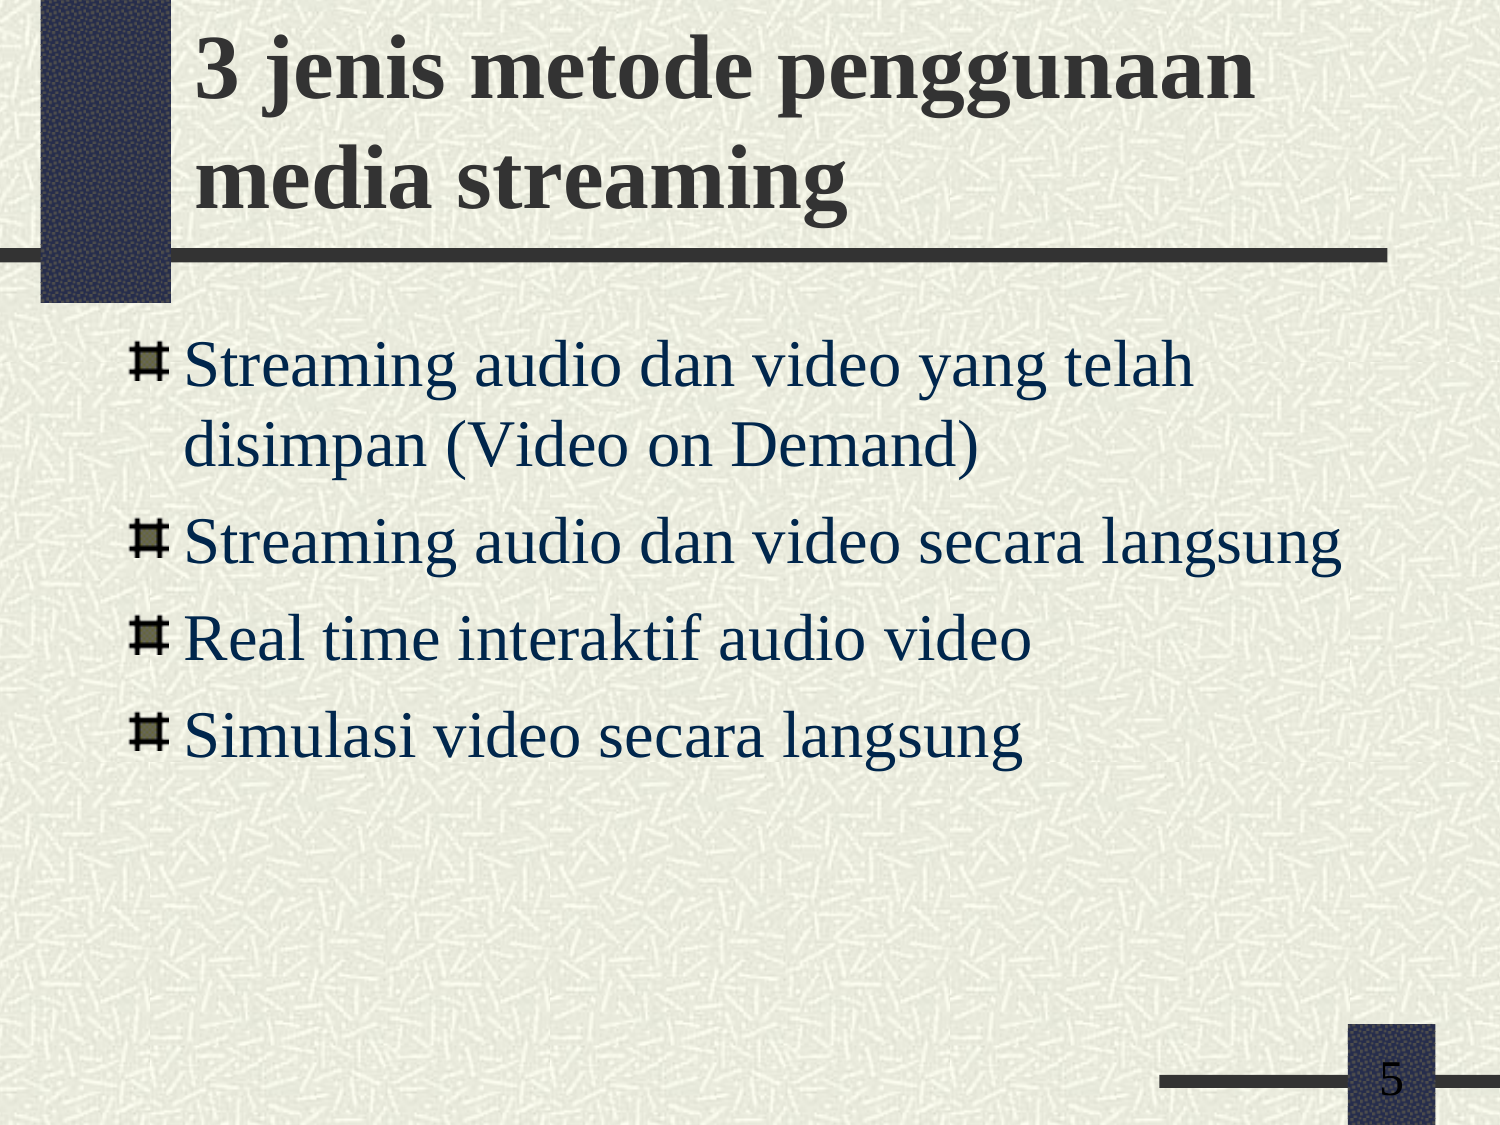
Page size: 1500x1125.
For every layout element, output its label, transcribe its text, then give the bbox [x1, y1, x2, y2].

picture [0, 0, 1500, 1125]
title 3 jenis metode penggunaan media streaming [179, 0, 1455, 235]
list Streaming audio dan video yang telah disimpan (Video on Demand) Streaming audio dan video secara langsung Real time interaktif audio video Simulasi video secara langsung [112, 312, 1388, 1000]
